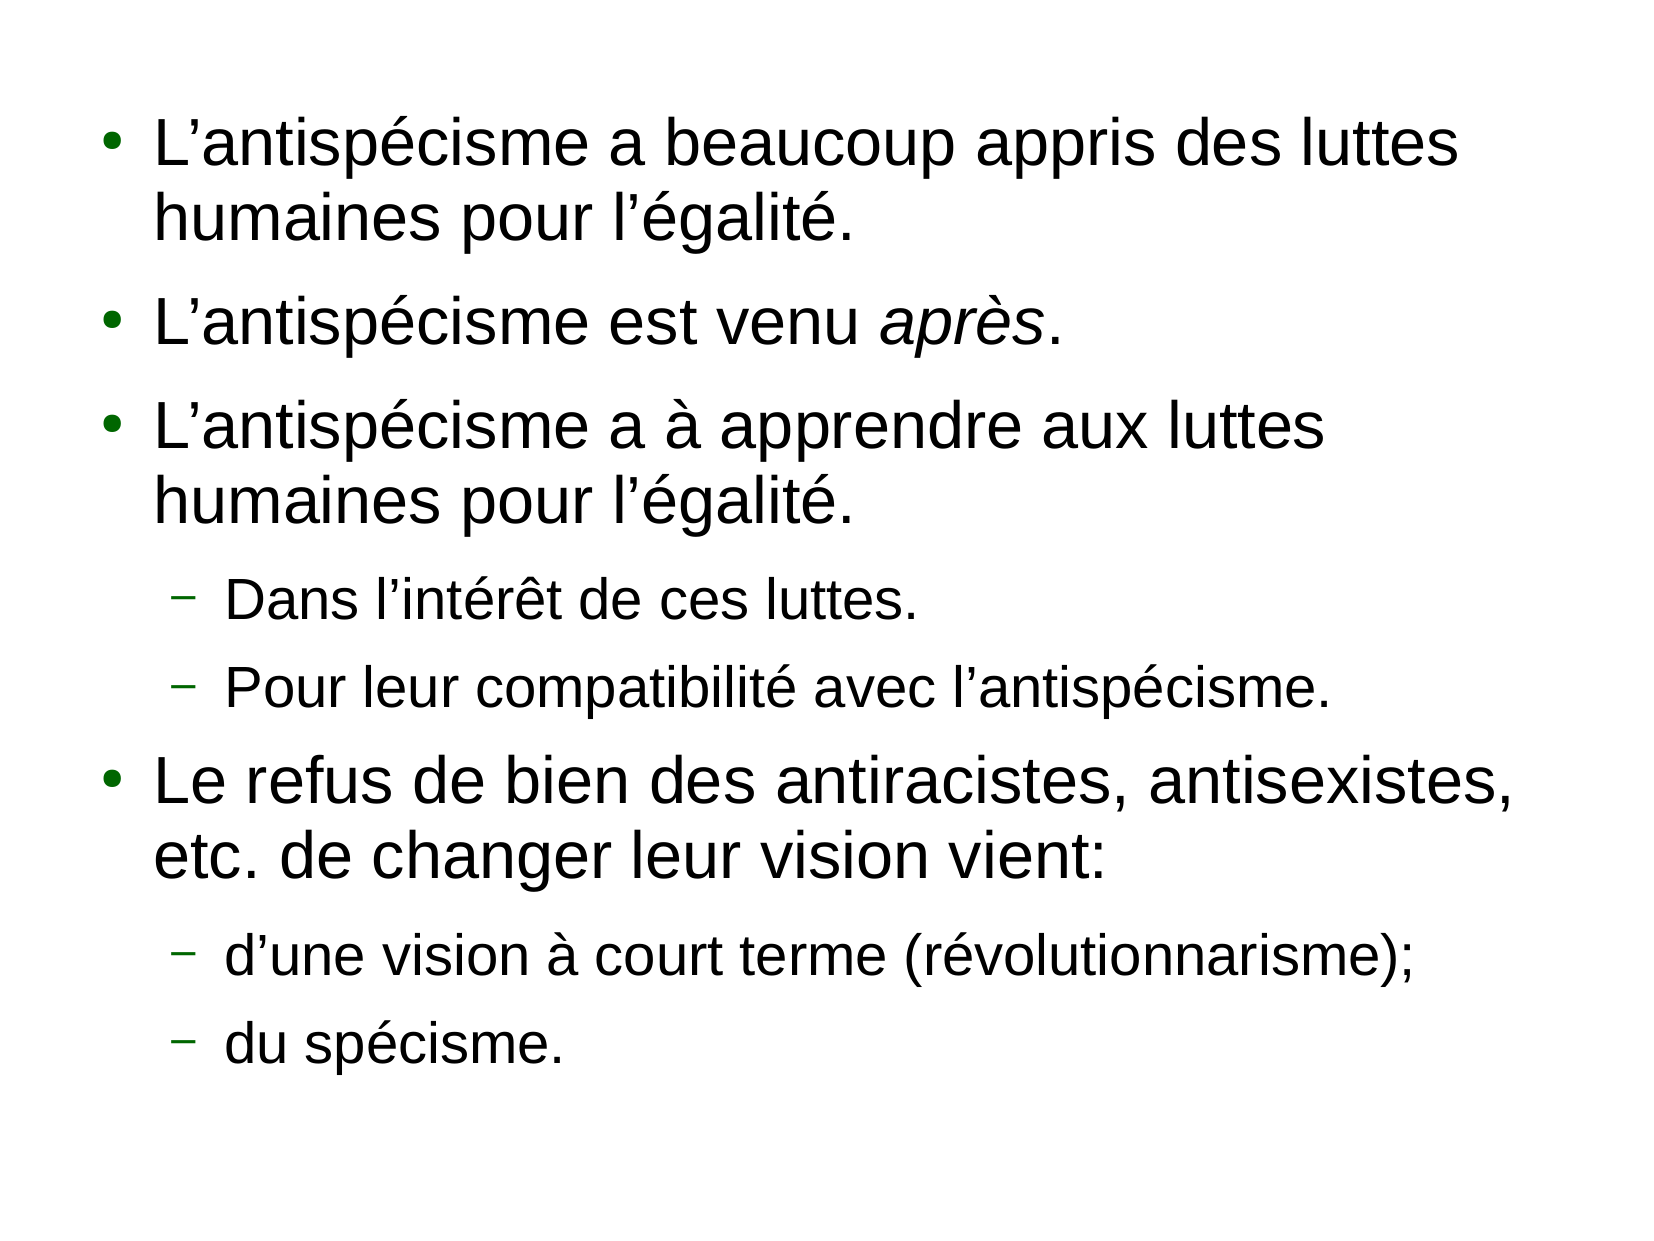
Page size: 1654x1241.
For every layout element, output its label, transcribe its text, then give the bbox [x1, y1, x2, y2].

list L’antispécisme a beaucoup appris des luttes humaines pour l’égalité. L’antispécisme est venu après. L’antispécisme a à apprendre aux luttes humaines pour l’égalité. Dans l’intérêt de ces luttes. Pour leur compatibilité avec l’antispécisme. Le refus de bien des antiracistes, antisexistes, etc. de changer leur vision vient: d’une vision à court terme (révolutionnarisme); du spécisme. [82, 105, 1571, 1171]
